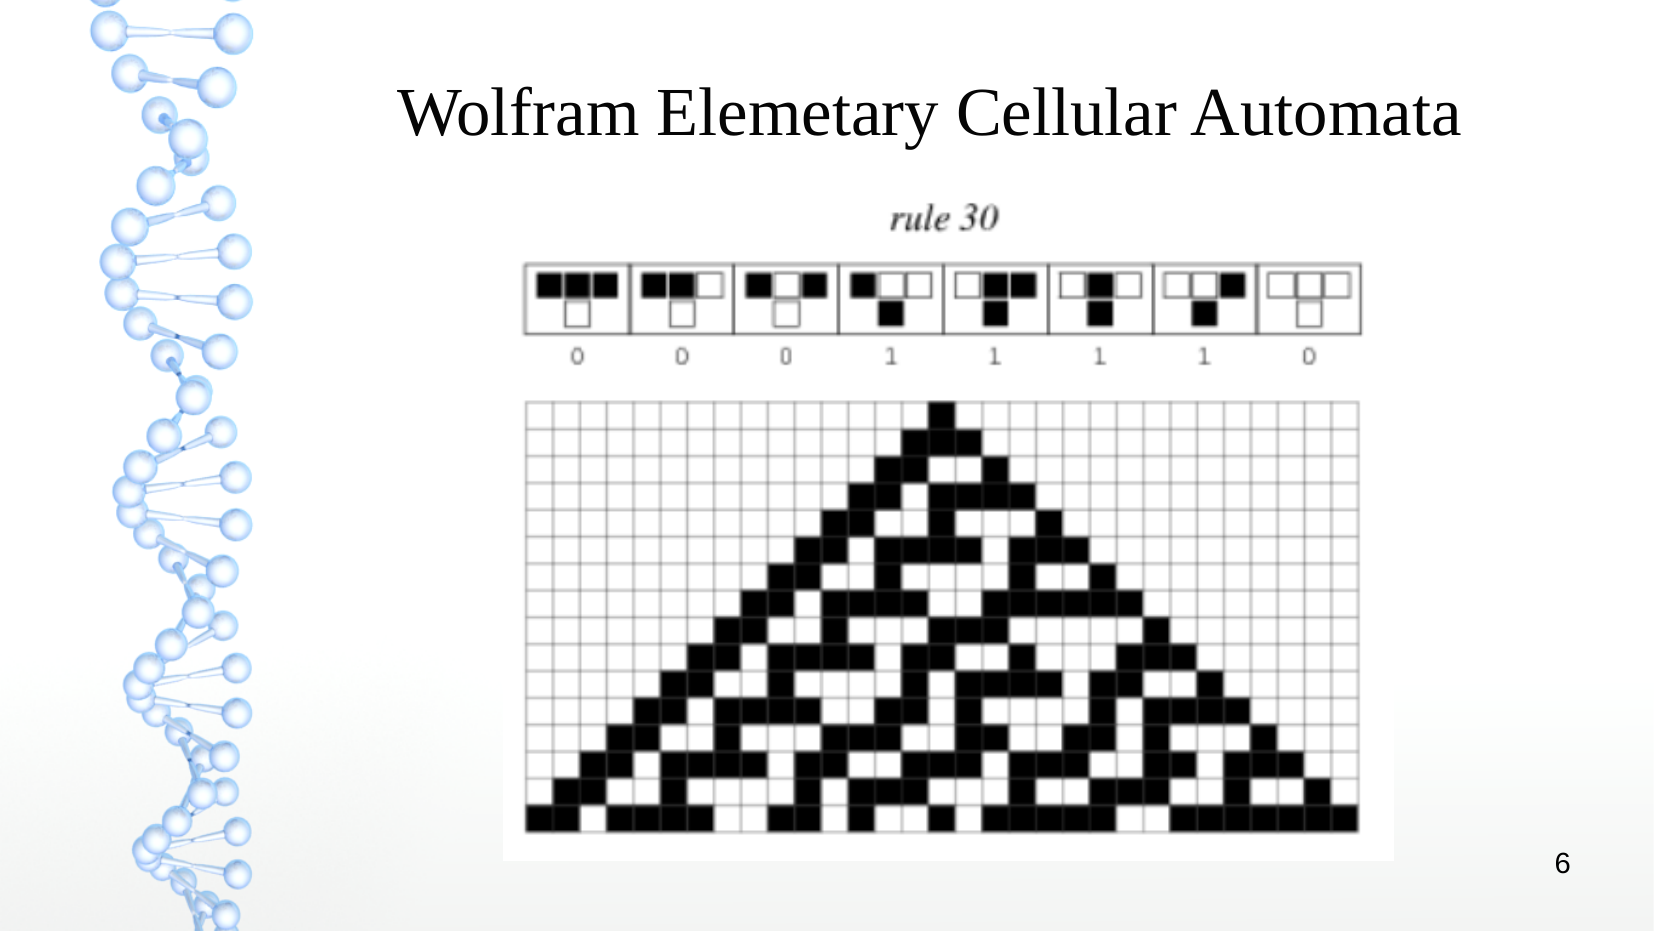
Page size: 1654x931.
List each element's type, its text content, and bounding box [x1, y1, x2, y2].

title Wolfram Elemetary Cellular Automata [265, 35, 1595, 189]
picture [0, 0, 1654, 931]
